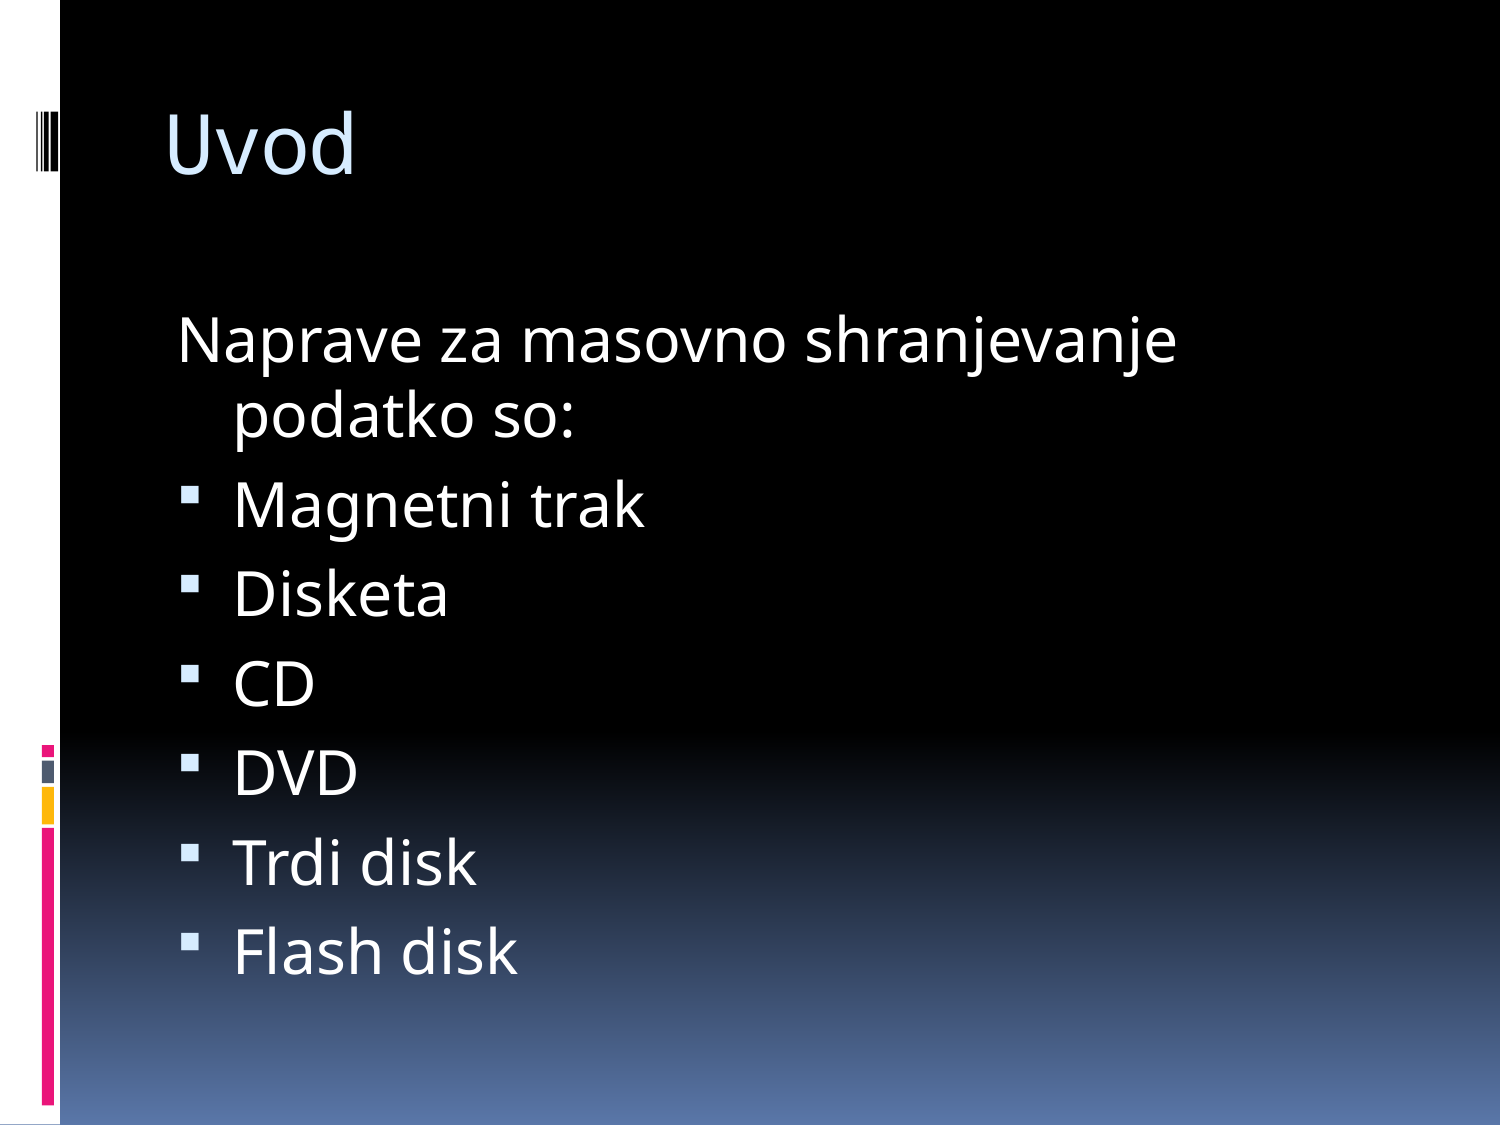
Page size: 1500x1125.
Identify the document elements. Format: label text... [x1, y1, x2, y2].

list Naprave za masovno shranjevanje podatko so: Magnetni trak Disketa CD DVD Trdi disk Flash disk [150, 292, 1425, 1043]
title Uvod [150, 84, 1425, 235]
